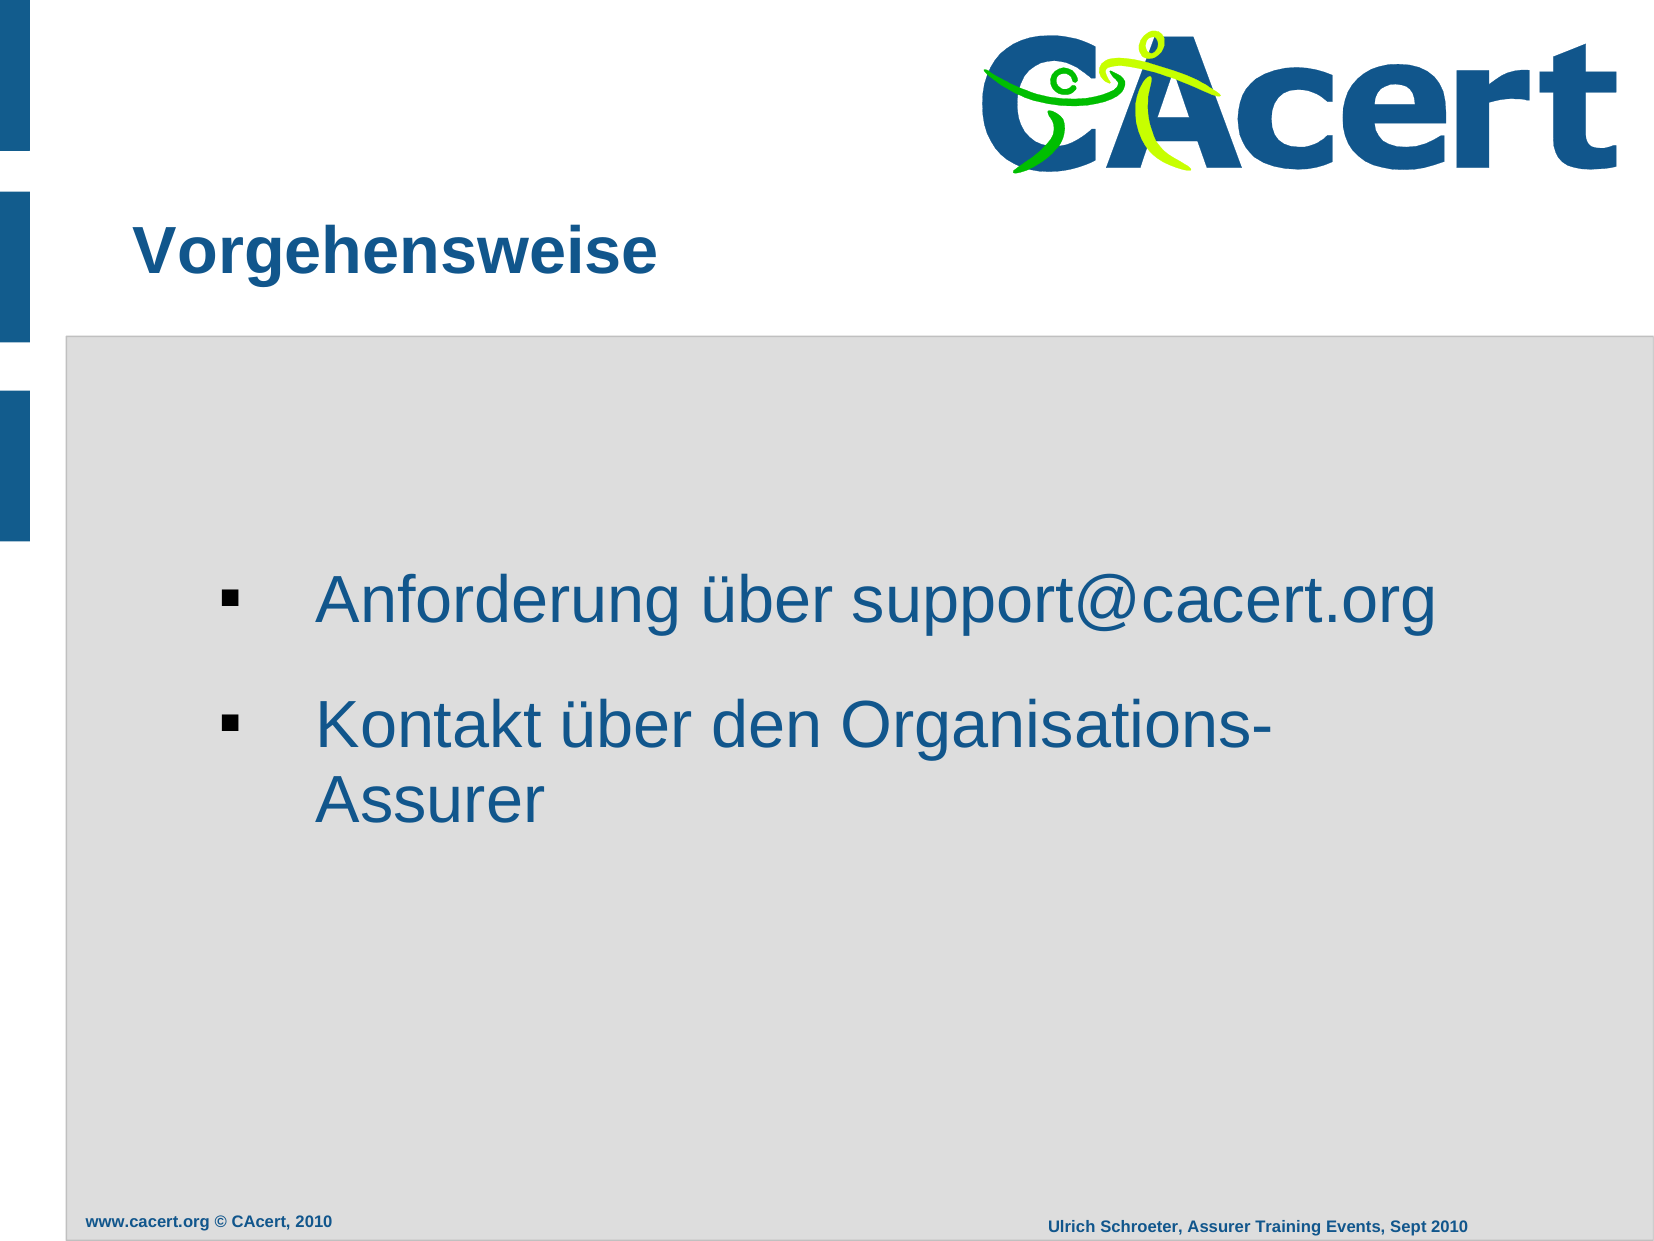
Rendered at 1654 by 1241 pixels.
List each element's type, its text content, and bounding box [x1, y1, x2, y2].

list Anforderung über support@cacert.org Kontakt über den Organisations-Assurer [161, 335, 1493, 1063]
text_box Vorgehensweise [118, 191, 674, 296]
